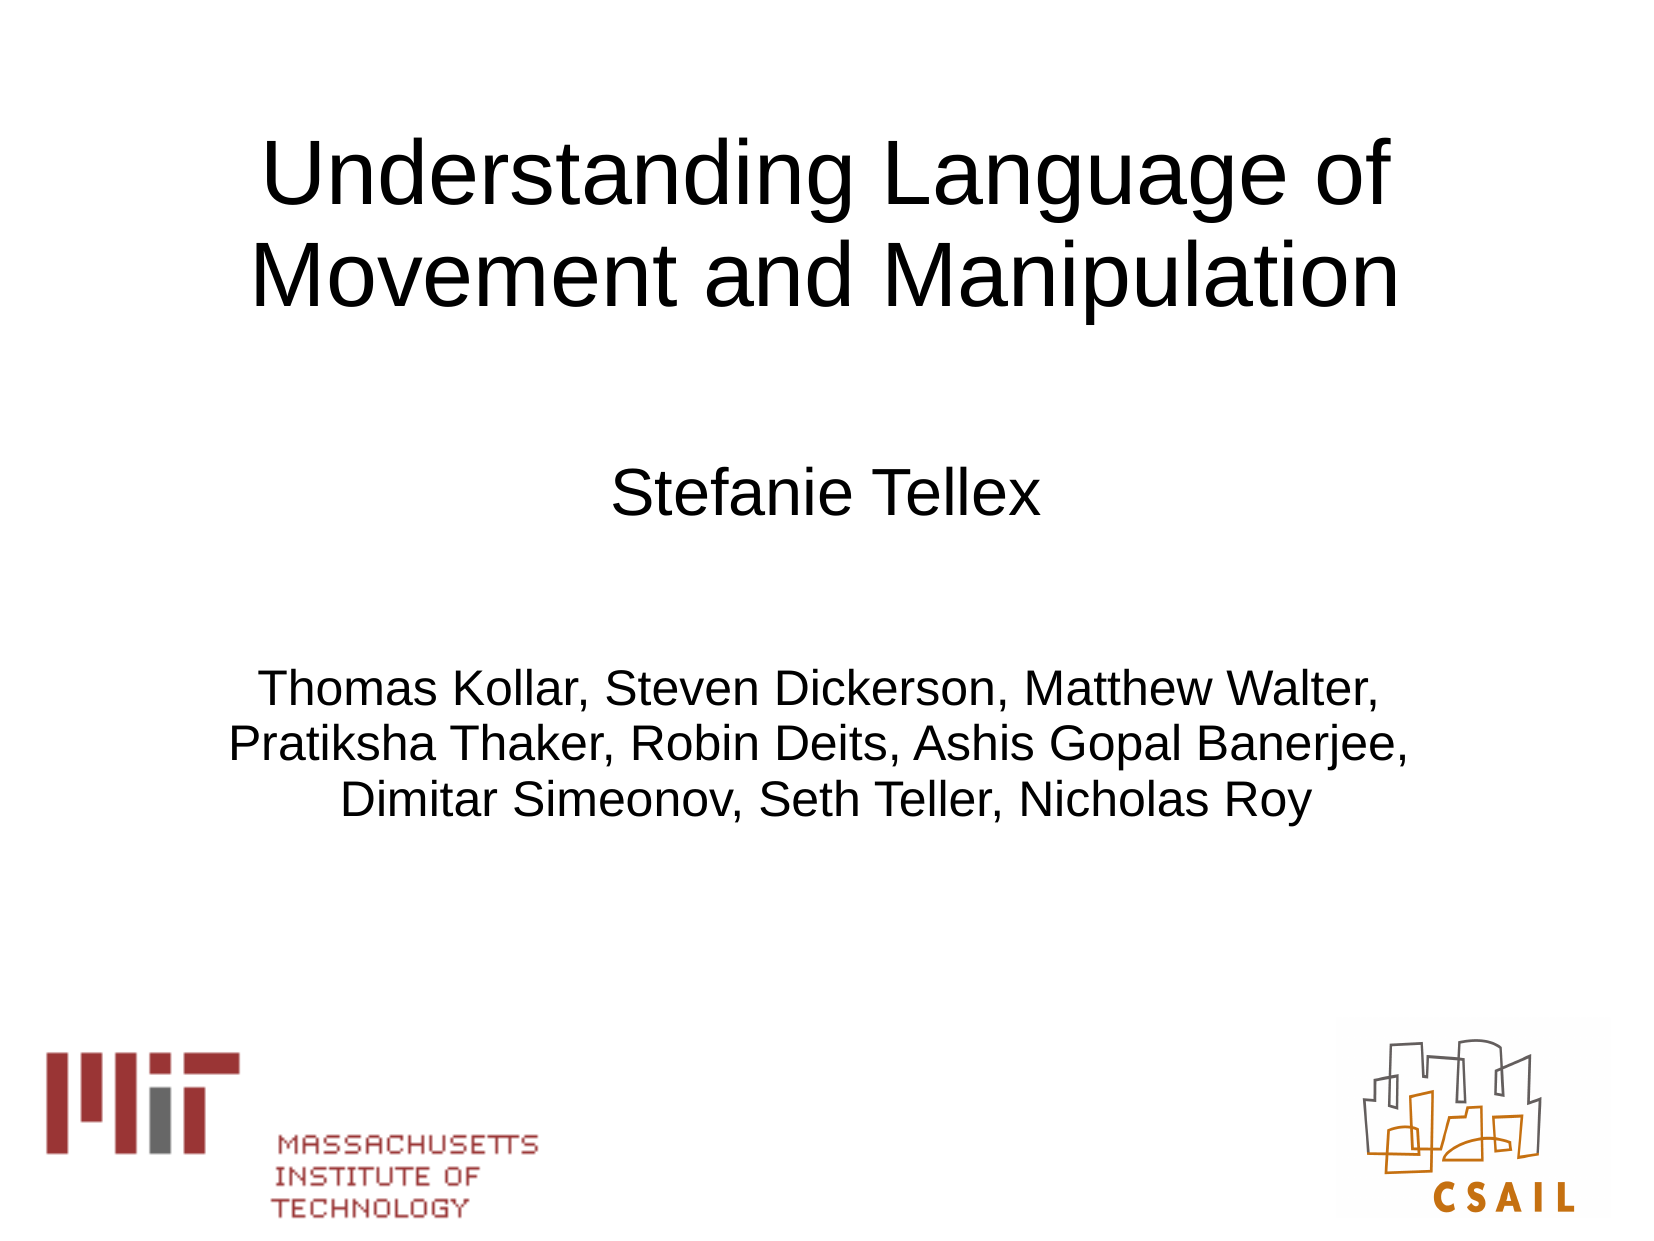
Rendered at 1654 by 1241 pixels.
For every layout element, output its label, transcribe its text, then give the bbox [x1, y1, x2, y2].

picture [1336, 1017, 1611, 1218]
title Understanding Language of Movement and Manipulation [82, 69, 1571, 377]
picture [37, 1033, 549, 1229]
subtitle Stefanie Tellex Thomas Kollar, Steven Dickerson, Matthew Walter, Pratiksha Thaker, Robin Deits, Ashis Gopal Banerjee, Dimitar Simeonov, Seth Teller, Nicholas Roy [82, 377, 1571, 1072]
